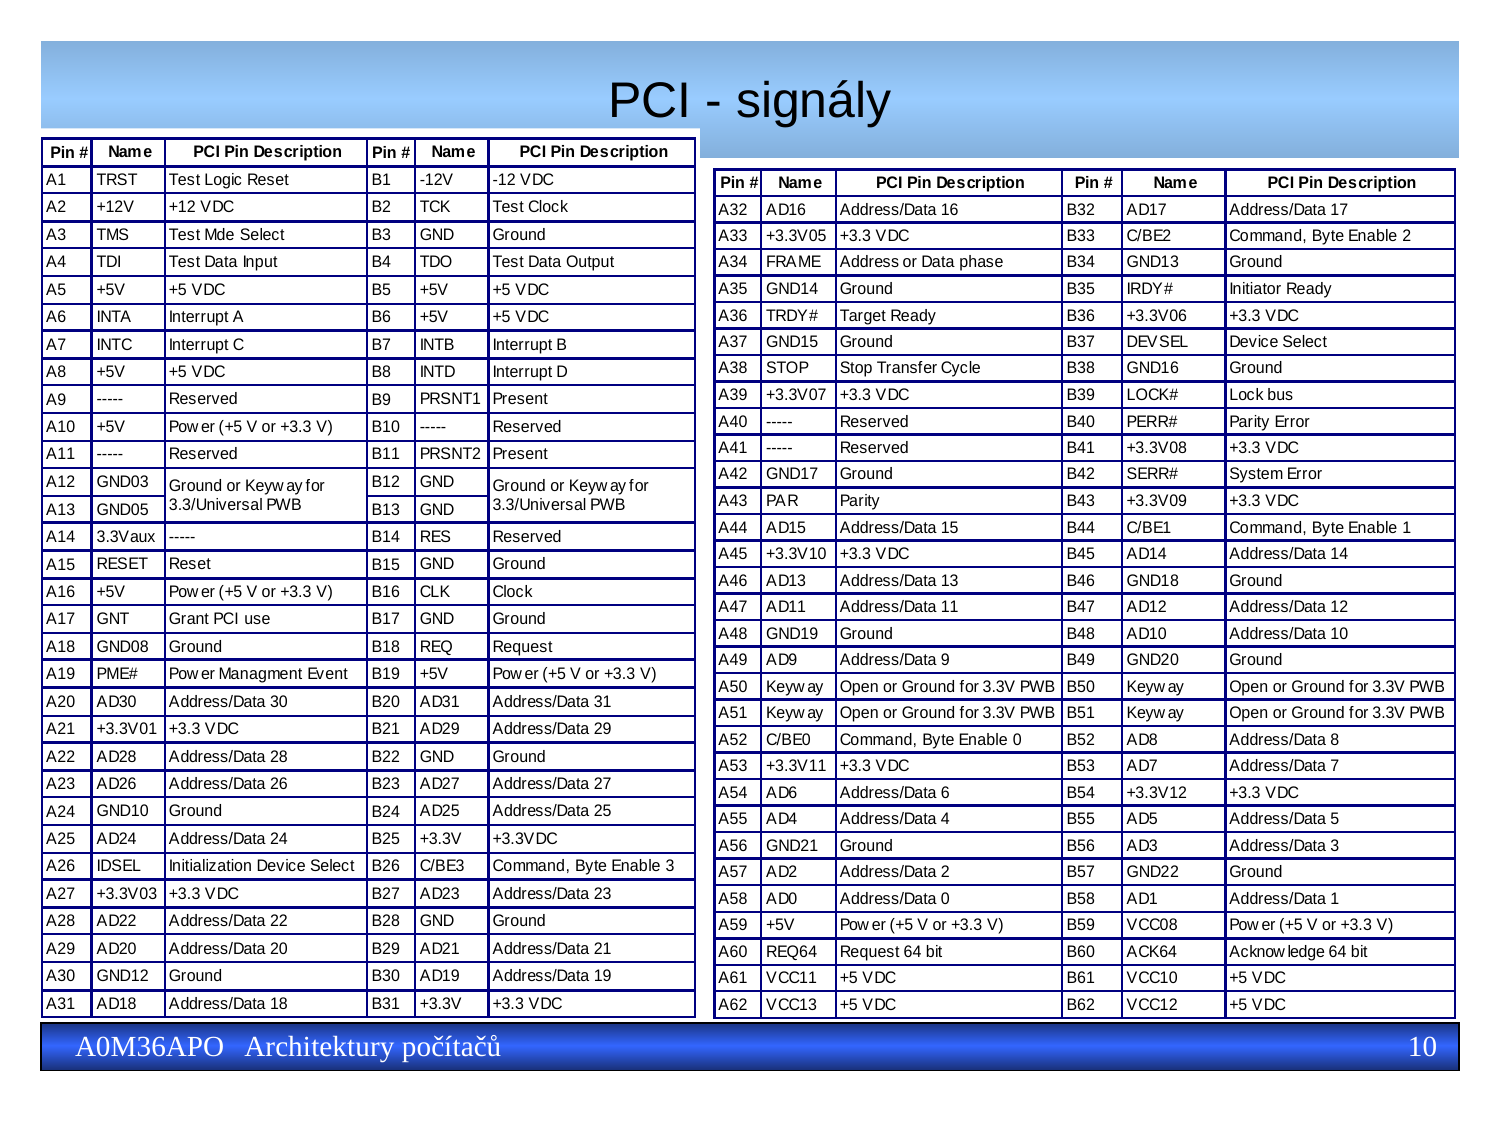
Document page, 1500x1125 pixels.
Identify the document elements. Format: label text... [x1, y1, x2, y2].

chart [36, 137, 1470, 1096]
title PCI - signály [41, 41, 1459, 158]
text_box [24, 128, 700, 188]
